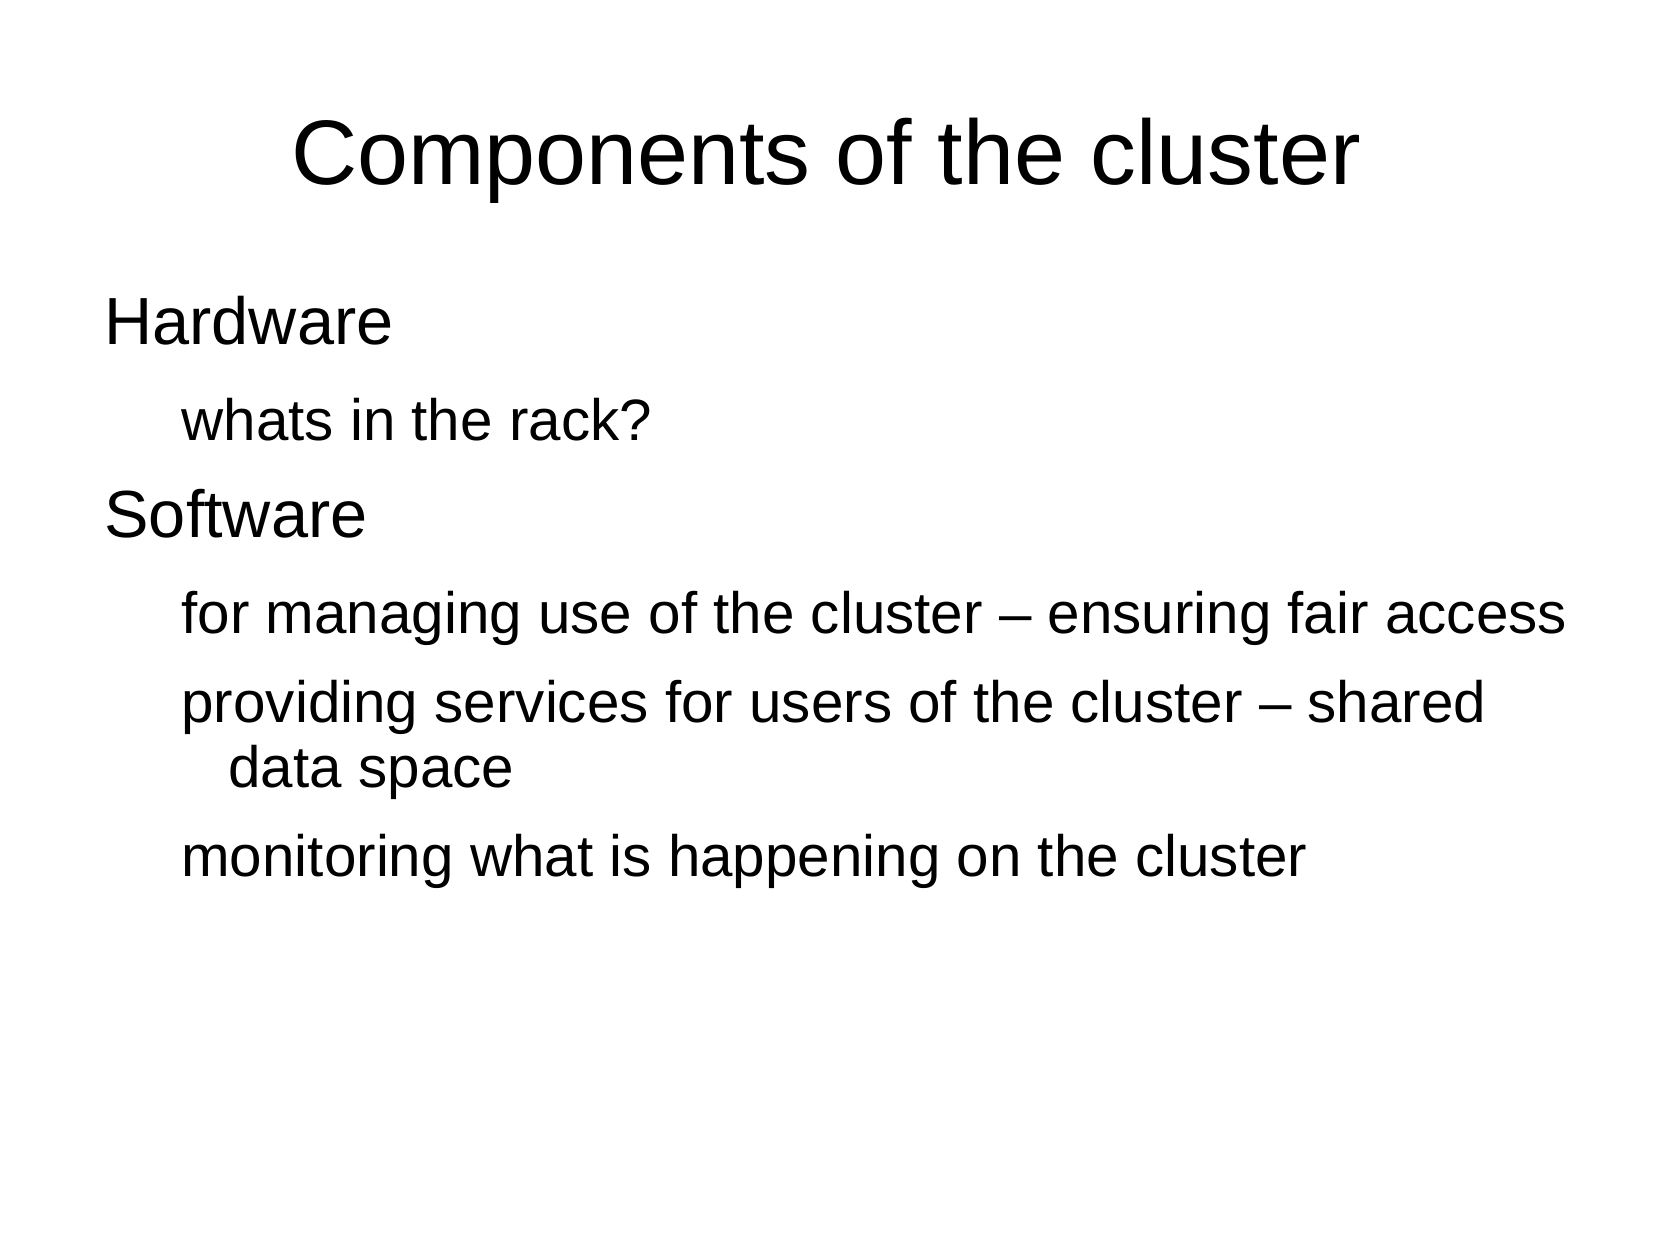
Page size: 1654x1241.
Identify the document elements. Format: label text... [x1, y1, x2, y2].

title Components of the cluster [82, 56, 1571, 250]
list Hardware whats in the rack? Software for managing use of the cluster – ensuring fair access providing services for users of the cluster – shared data space monitoring what is happening on the cluster [86, 283, 1576, 1088]
